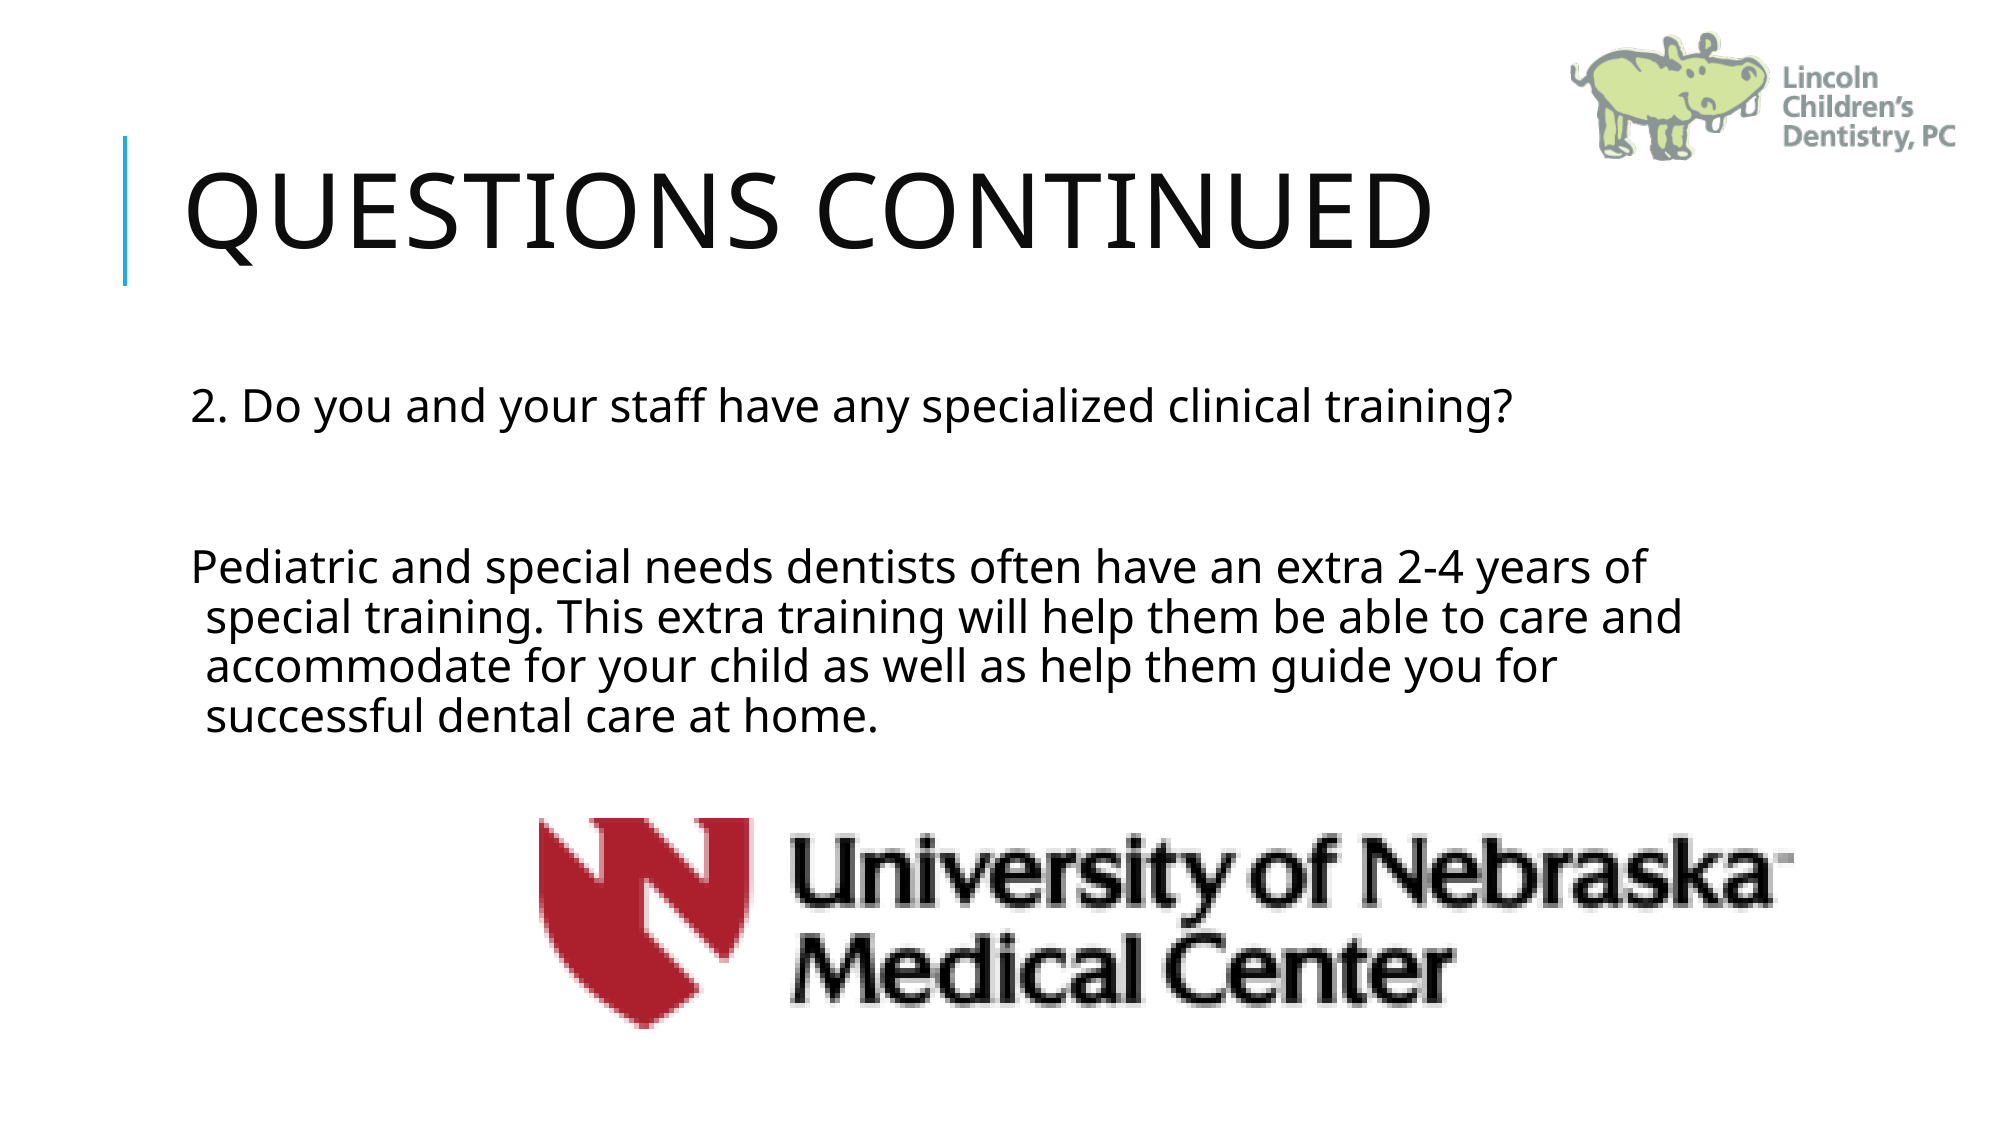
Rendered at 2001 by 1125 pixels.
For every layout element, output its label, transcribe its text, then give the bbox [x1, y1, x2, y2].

picture [1569, 31, 1956, 161]
list 2. Do you and your staff have any specialized clinical training? Pediatric and special needs dentists often have an extra 2-4 years of special training. This extra training will help them be able to care and accommodate for your child as well as help them guide you for successful dental care at home. [168, 375, 1763, 1036]
picture [539, 818, 1794, 1029]
title Questions continued [168, 96, 1763, 343]
